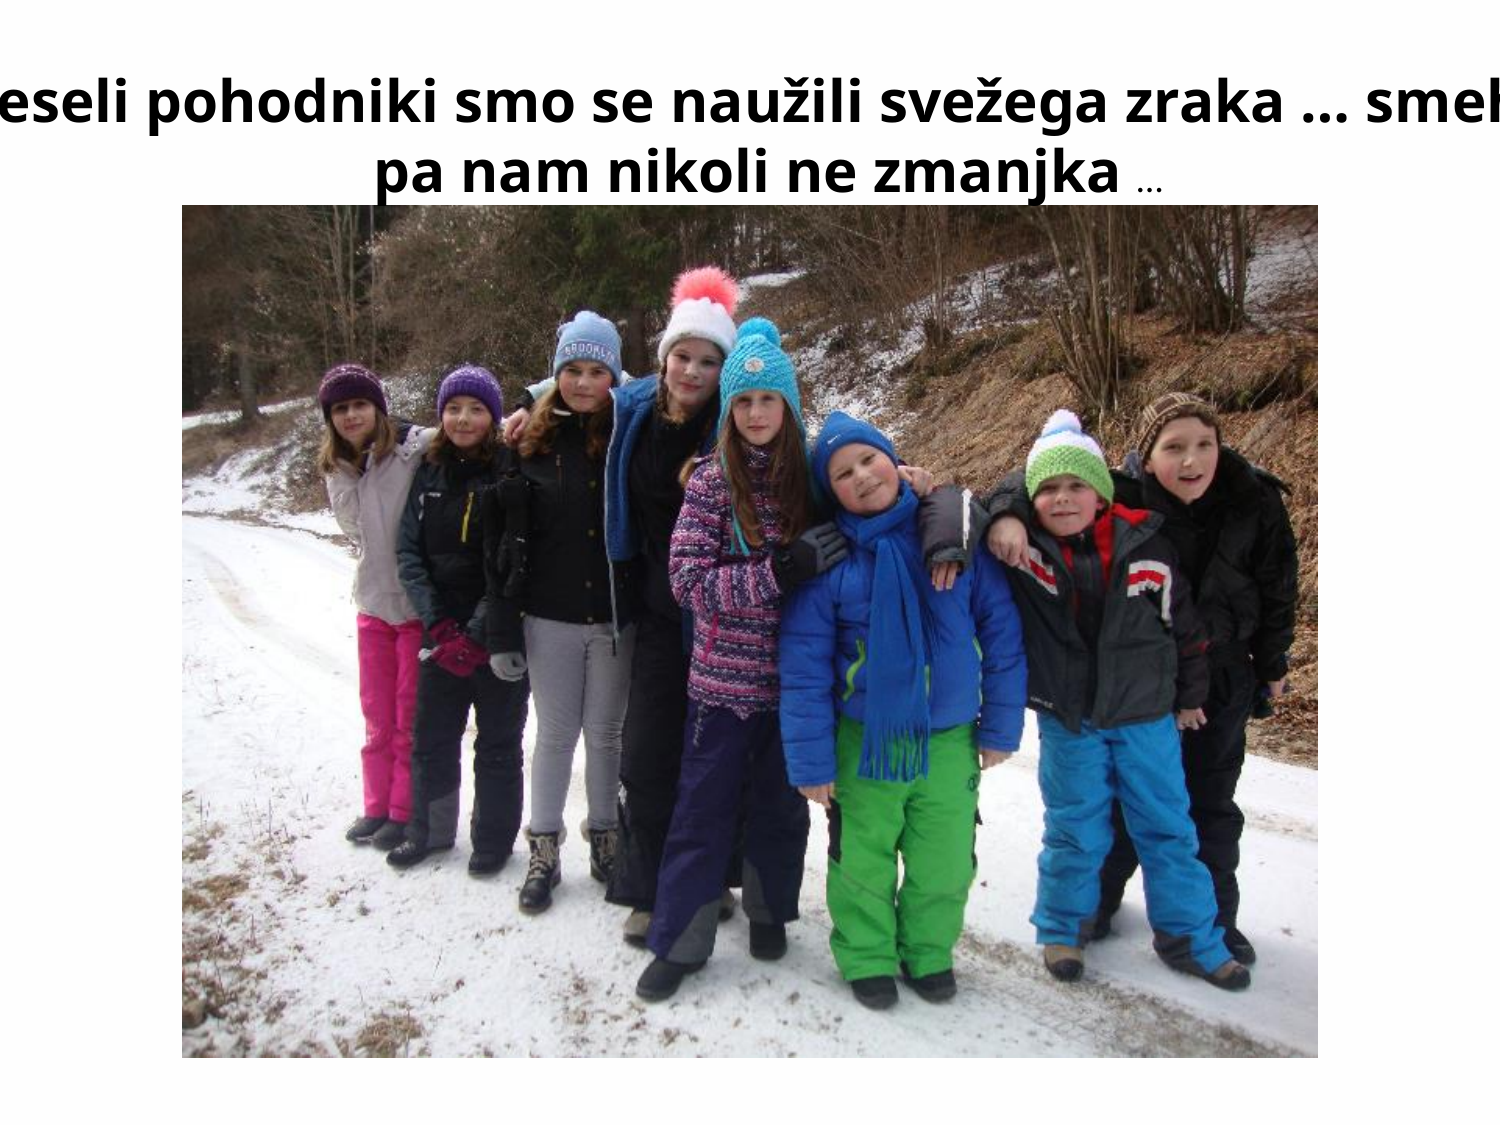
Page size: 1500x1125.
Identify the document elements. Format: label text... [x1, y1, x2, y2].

picture [182, 205, 1318, 1058]
text_box Veseli pohodniki smo se naužili svežega zraka … smeha pa nam nikoli ne zmanjka … [253, 56, 1282, 214]
